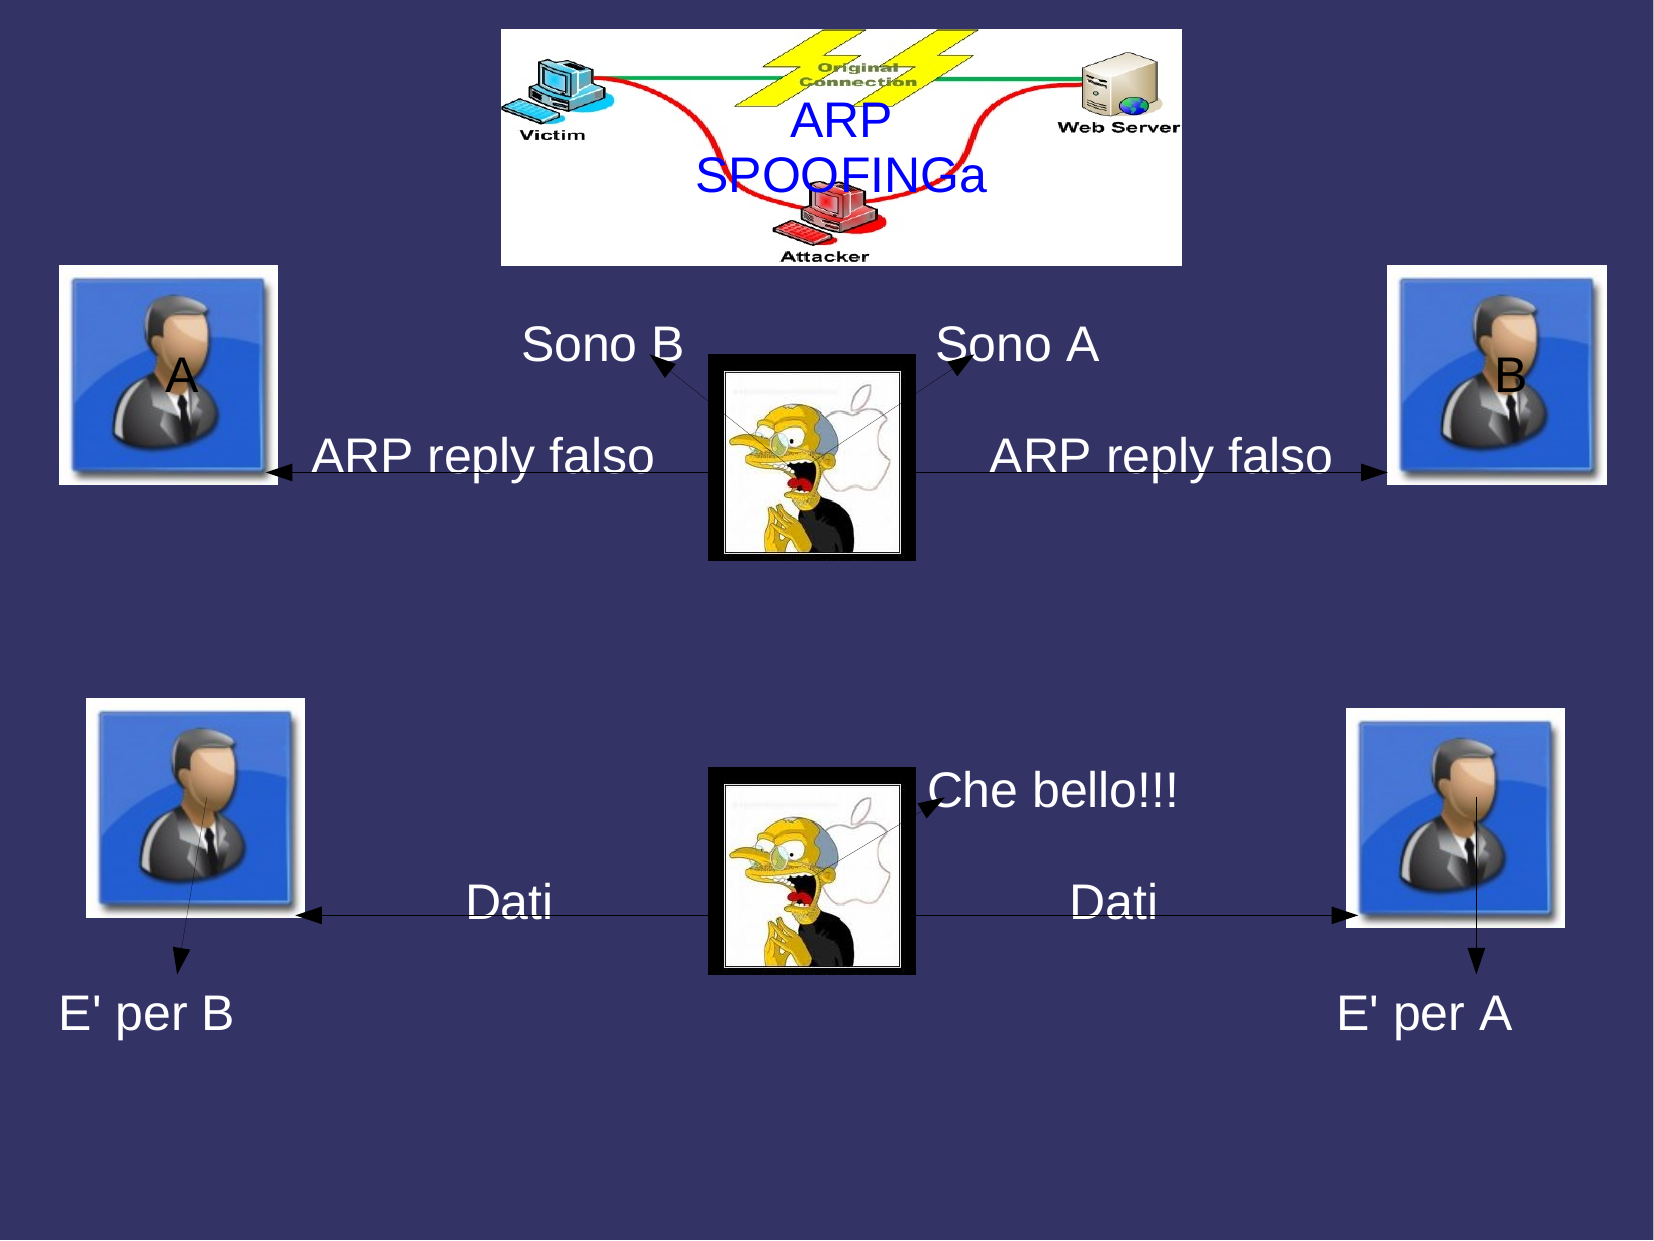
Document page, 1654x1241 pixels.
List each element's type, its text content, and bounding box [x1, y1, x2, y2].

picture [59, 265, 278, 485]
text_box Sono B Sono A ARP reply falso ARP reply falso Che bello!!! Dati Dati E' per B E' per A [59, 473, 1536, 1098]
picture [1387, 265, 1607, 485]
picture [708, 354, 916, 471]
picture [501, 29, 1182, 266]
text_box Sono B Sono A ARP reply falso ARP reply falso Che bello!!! Dati Dati E' per B E' per A [59, 260, 1536, 472]
picture [708, 767, 916, 975]
picture [86, 698, 305, 918]
picture [1346, 708, 1565, 928]
picture [708, 395, 916, 562]
